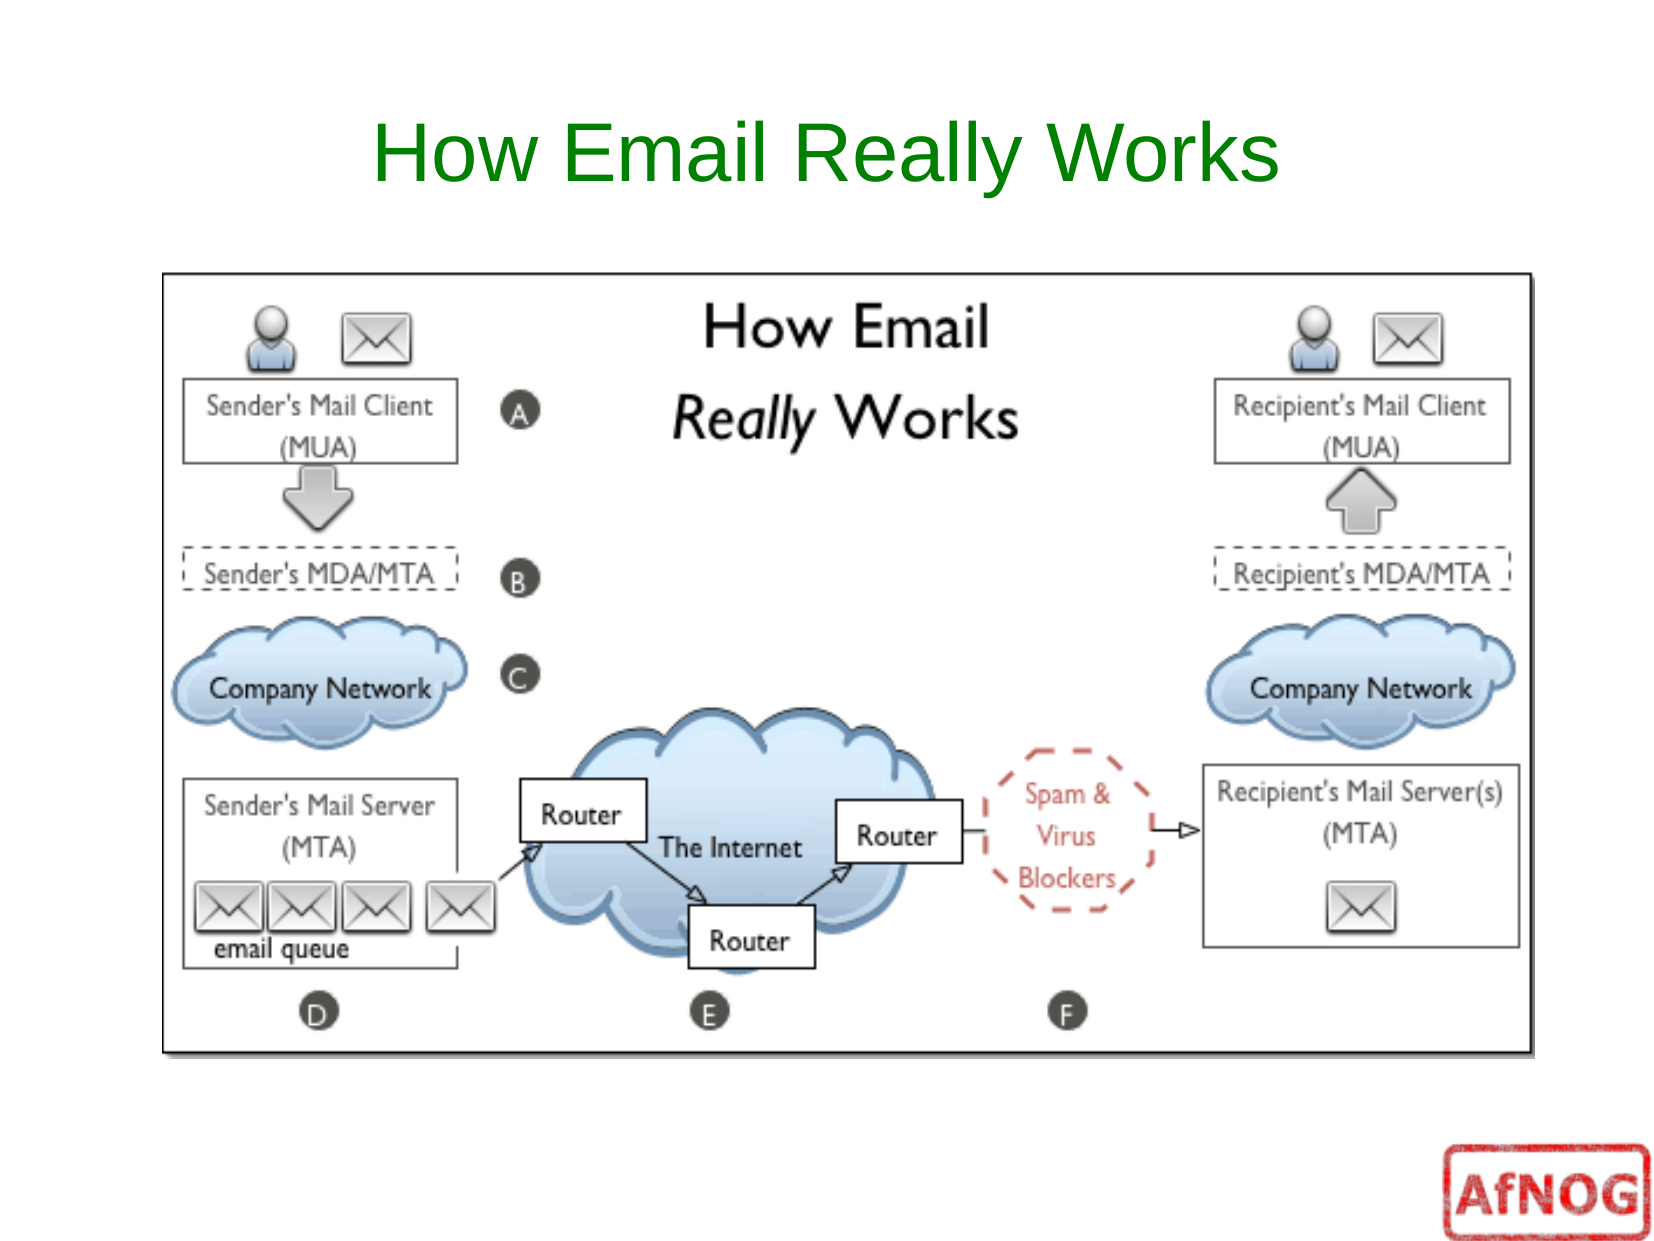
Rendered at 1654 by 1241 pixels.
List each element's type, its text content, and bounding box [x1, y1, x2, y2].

picture [1441, 1141, 1654, 1241]
title How Email Really Works [82, 56, 1571, 250]
picture [162, 271, 1535, 1059]
